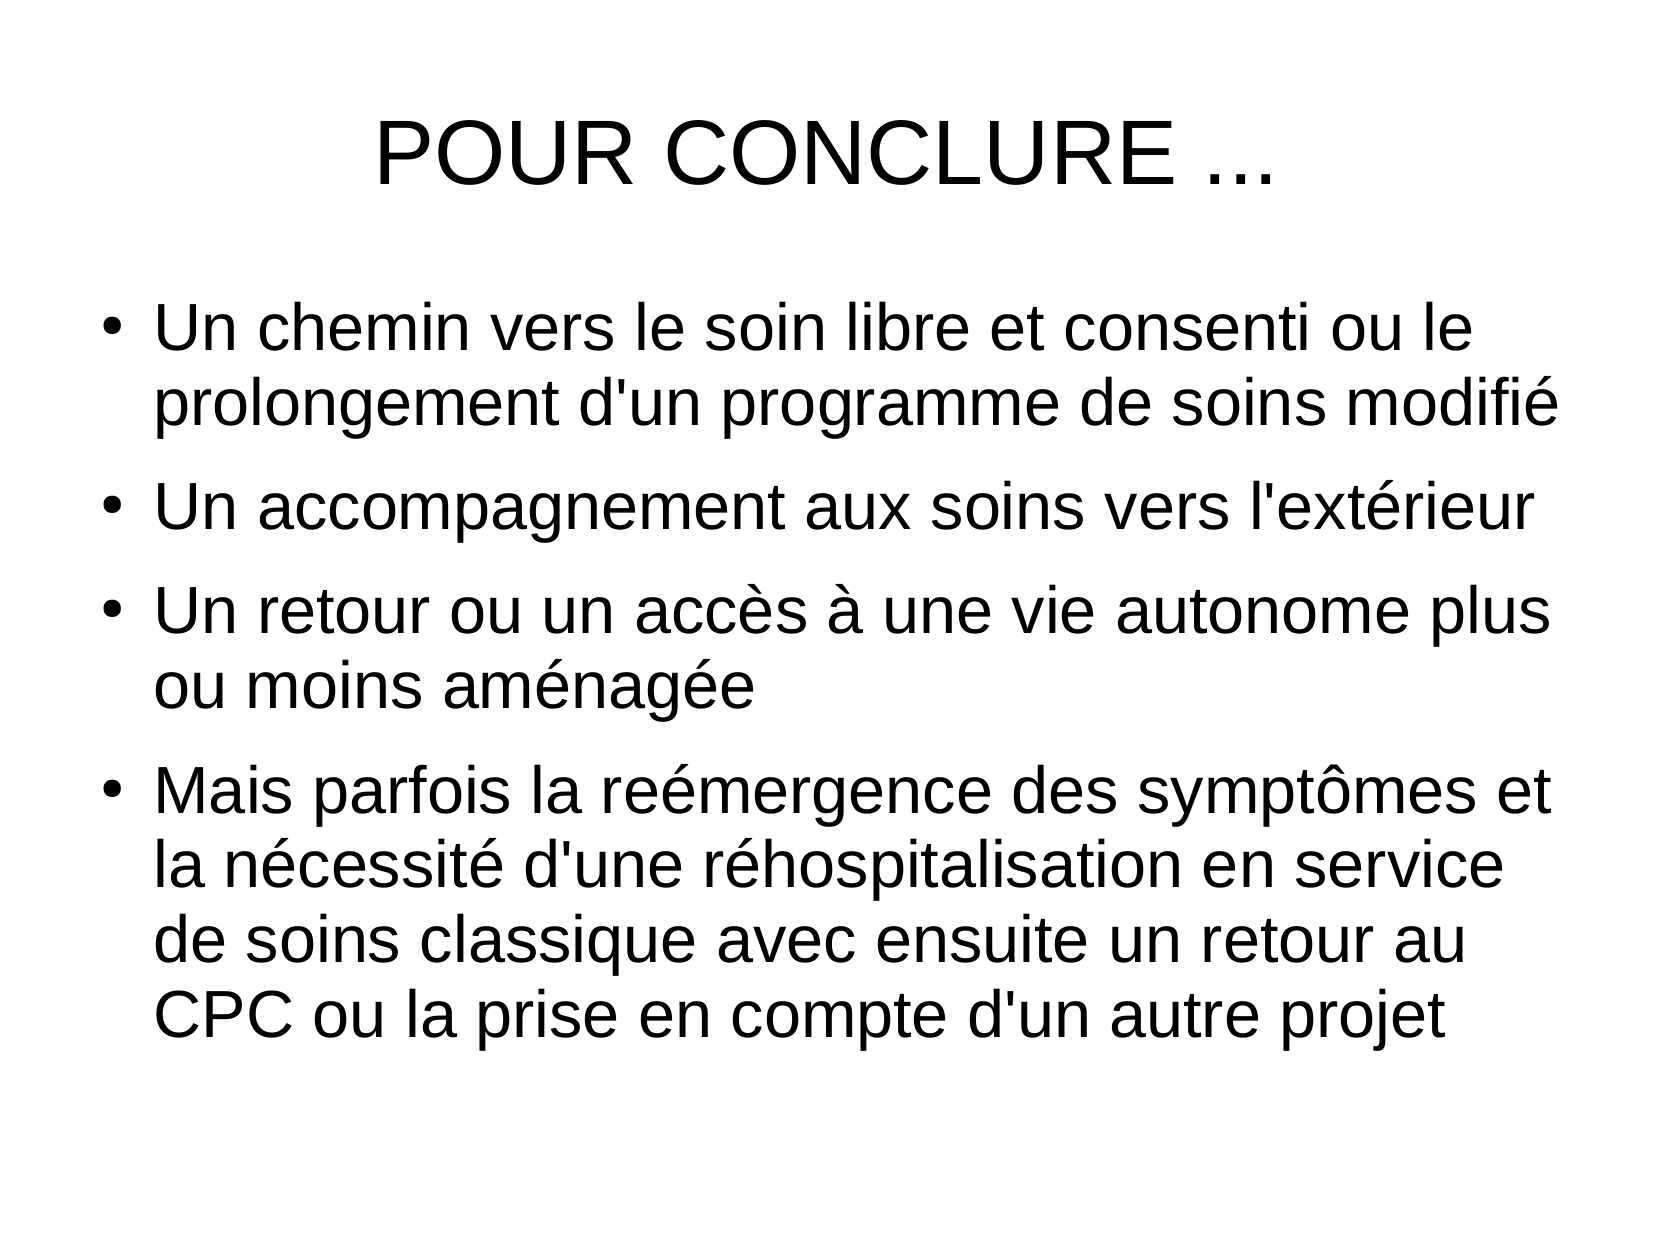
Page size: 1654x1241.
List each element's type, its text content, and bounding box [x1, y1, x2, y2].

list Un chemin vers le soin libre et consenti ou le prolongement d'un programme de soins modifié Un accompagnement aux soins vers l'extérieur Un retour ou un accès à une vie autonome plus ou moins aménagée Mais parfois la reémergence des symptômes et la nécessité d'une réhospitalisation en service de soins classique avec ensuite un retour au CPC ou la prise en compte d'un autre projet [82, 290, 1571, 1109]
title POUR CONCLURE ... [82, 49, 1571, 257]
